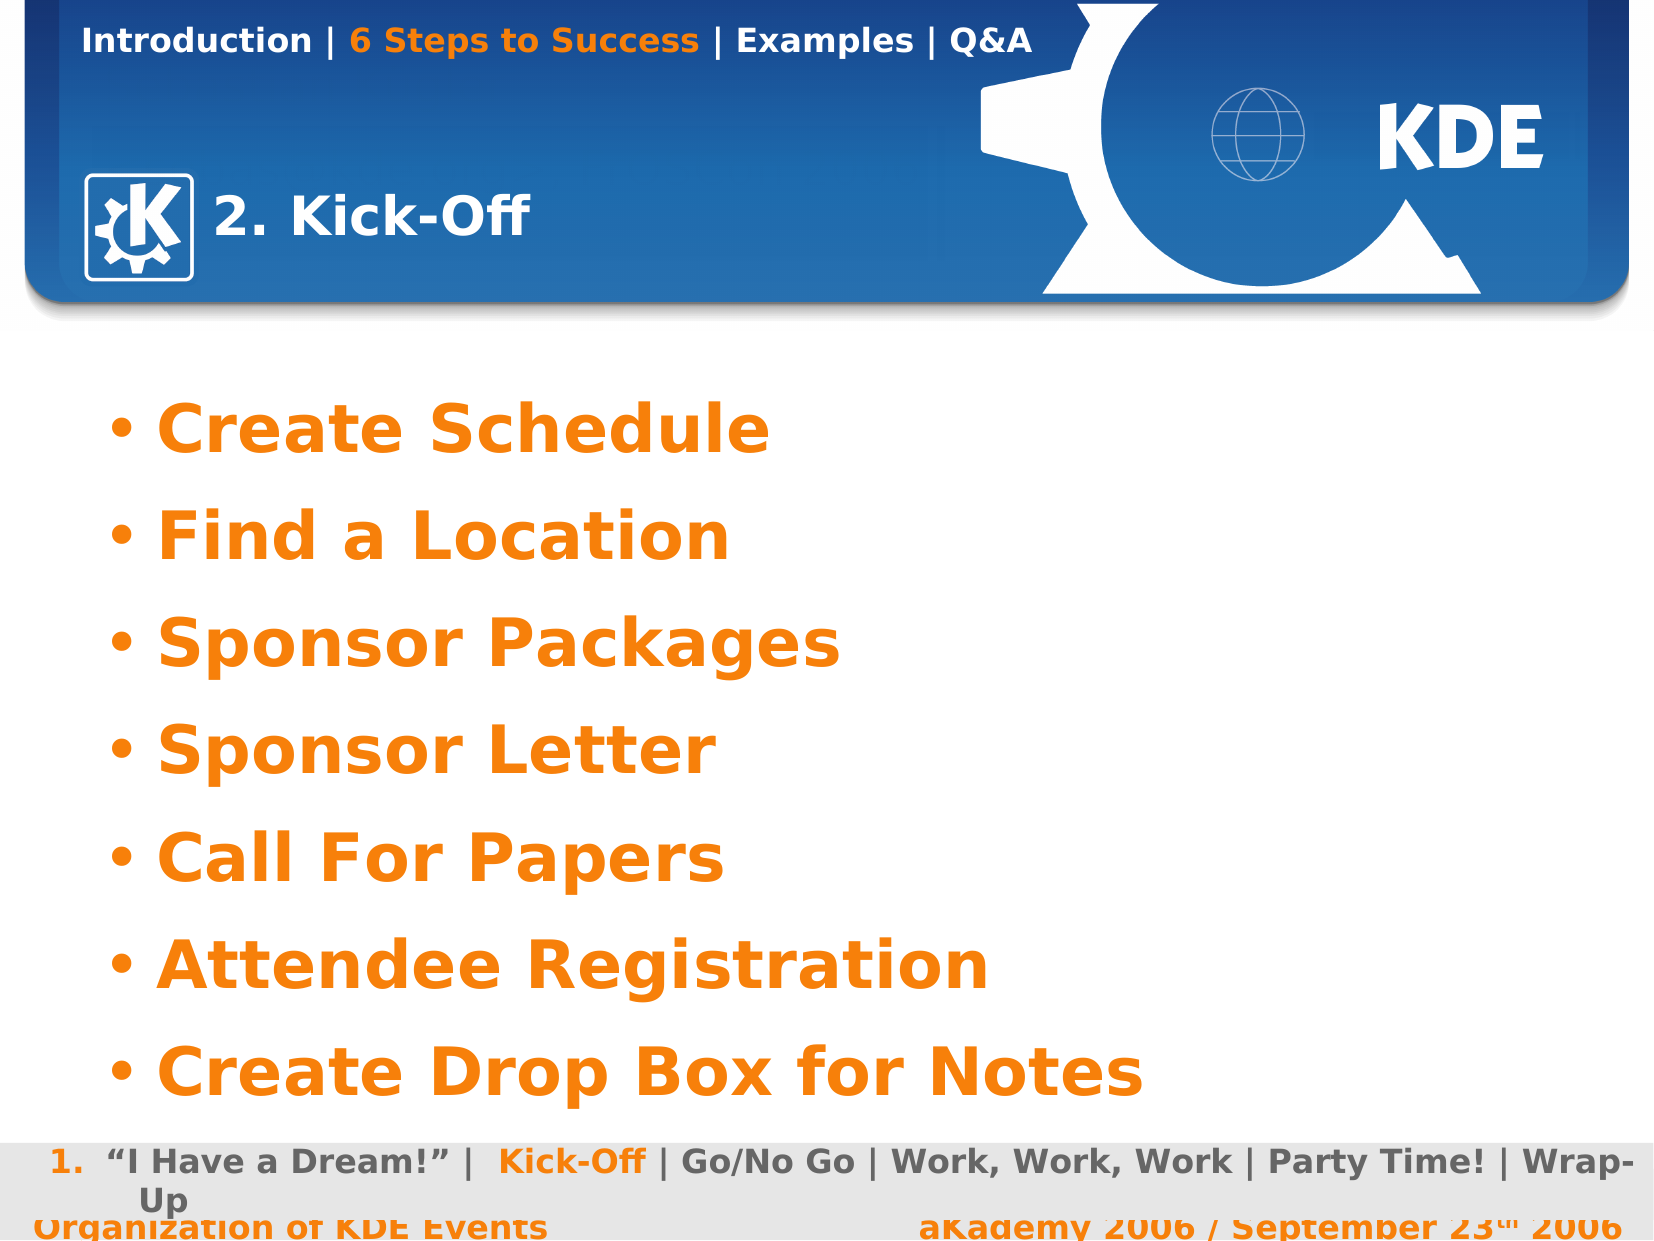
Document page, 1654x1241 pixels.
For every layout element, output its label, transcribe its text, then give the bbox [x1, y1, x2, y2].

list Create Schedule Find a Location Sponsor Packages Sponsor Letter Call For Papers Attendee Registration Create Drop Box for Notes [67, 390, 1556, 1112]
picture [0, 0, 1654, 331]
title Introduction | 6 Steps to Success | Examples | Q&A [80, 18, 1056, 64]
list “I Have a Dream!” | Kick-Off | Go/No Go | Work, Work, Work | Party Time! | Wrap-Up [0, 1142, 1654, 1182]
title 2. Kick-Off [212, 177, 1061, 257]
